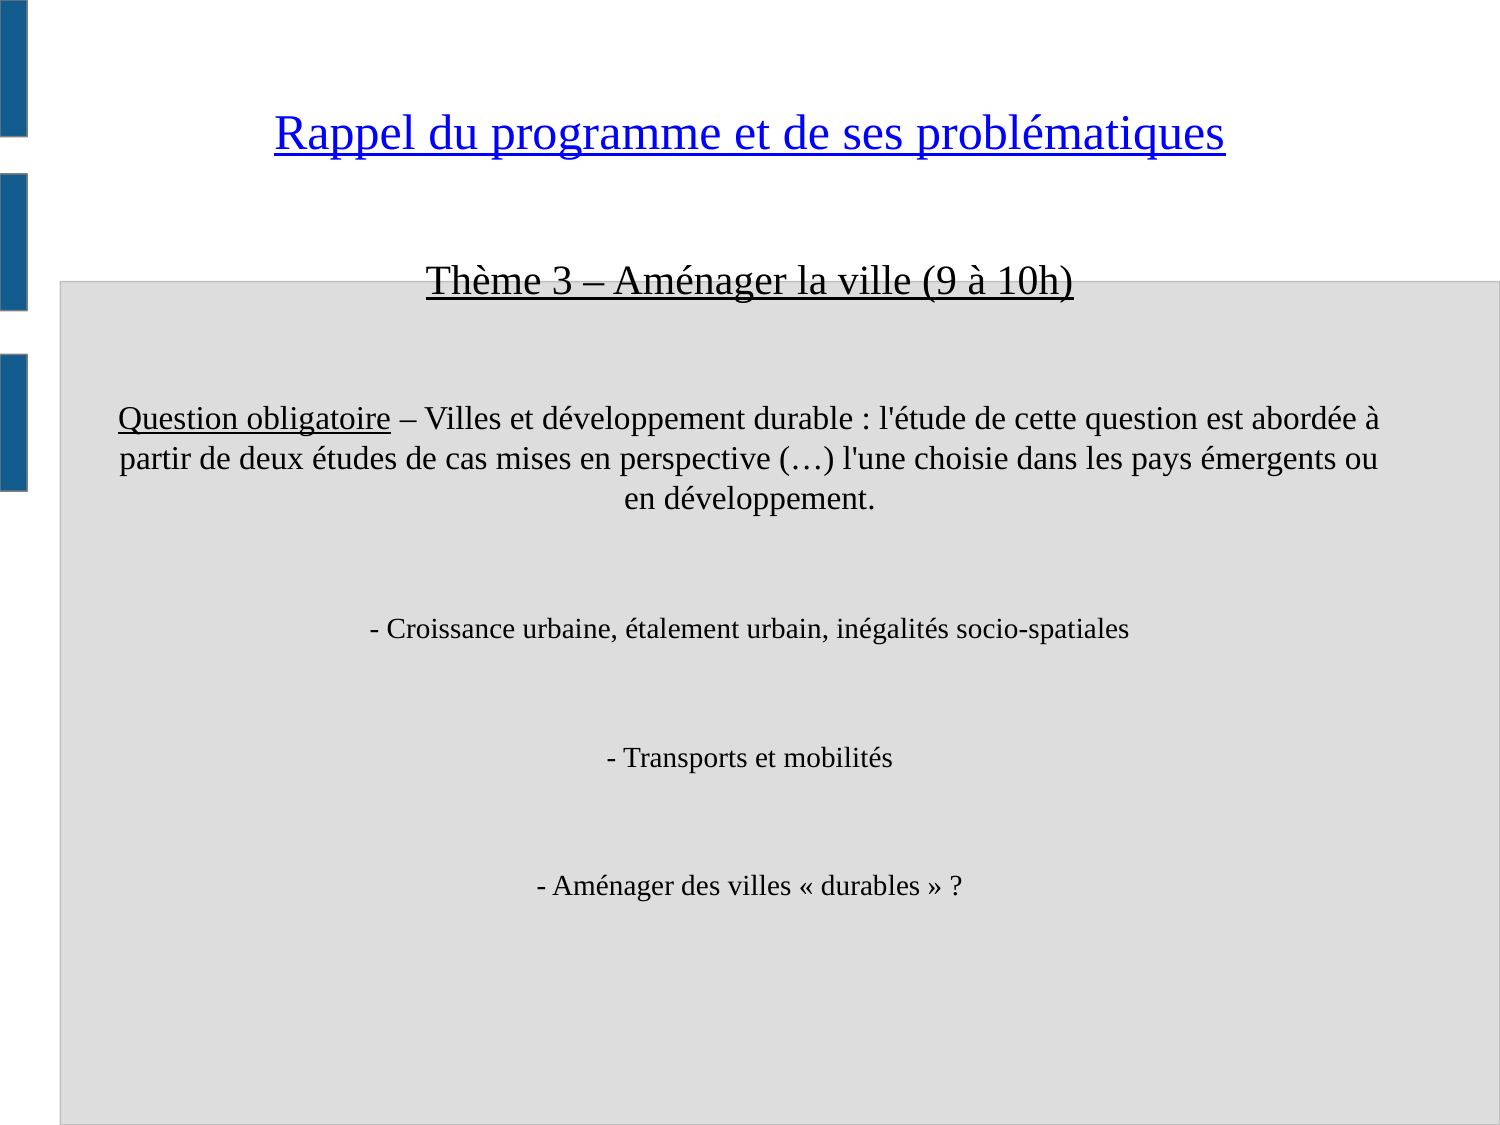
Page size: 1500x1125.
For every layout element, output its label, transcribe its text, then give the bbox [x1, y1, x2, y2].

text_box Rappel du programme et de ses problématiques Thème 3 – Aménager la ville (9 à 10h) Question obligatoire – Villes et développement durable : l'étude de cette question est abordée à partir de deux études de cas mises en perspective (…) l'une choisie dans les pays émergents ou en développement. - Croissance urbaine, étalement urbain, inégalités socio-spatiales - Transports et mobilités - Aménager des villes « durables » ? [112, 99, 1388, 1000]
